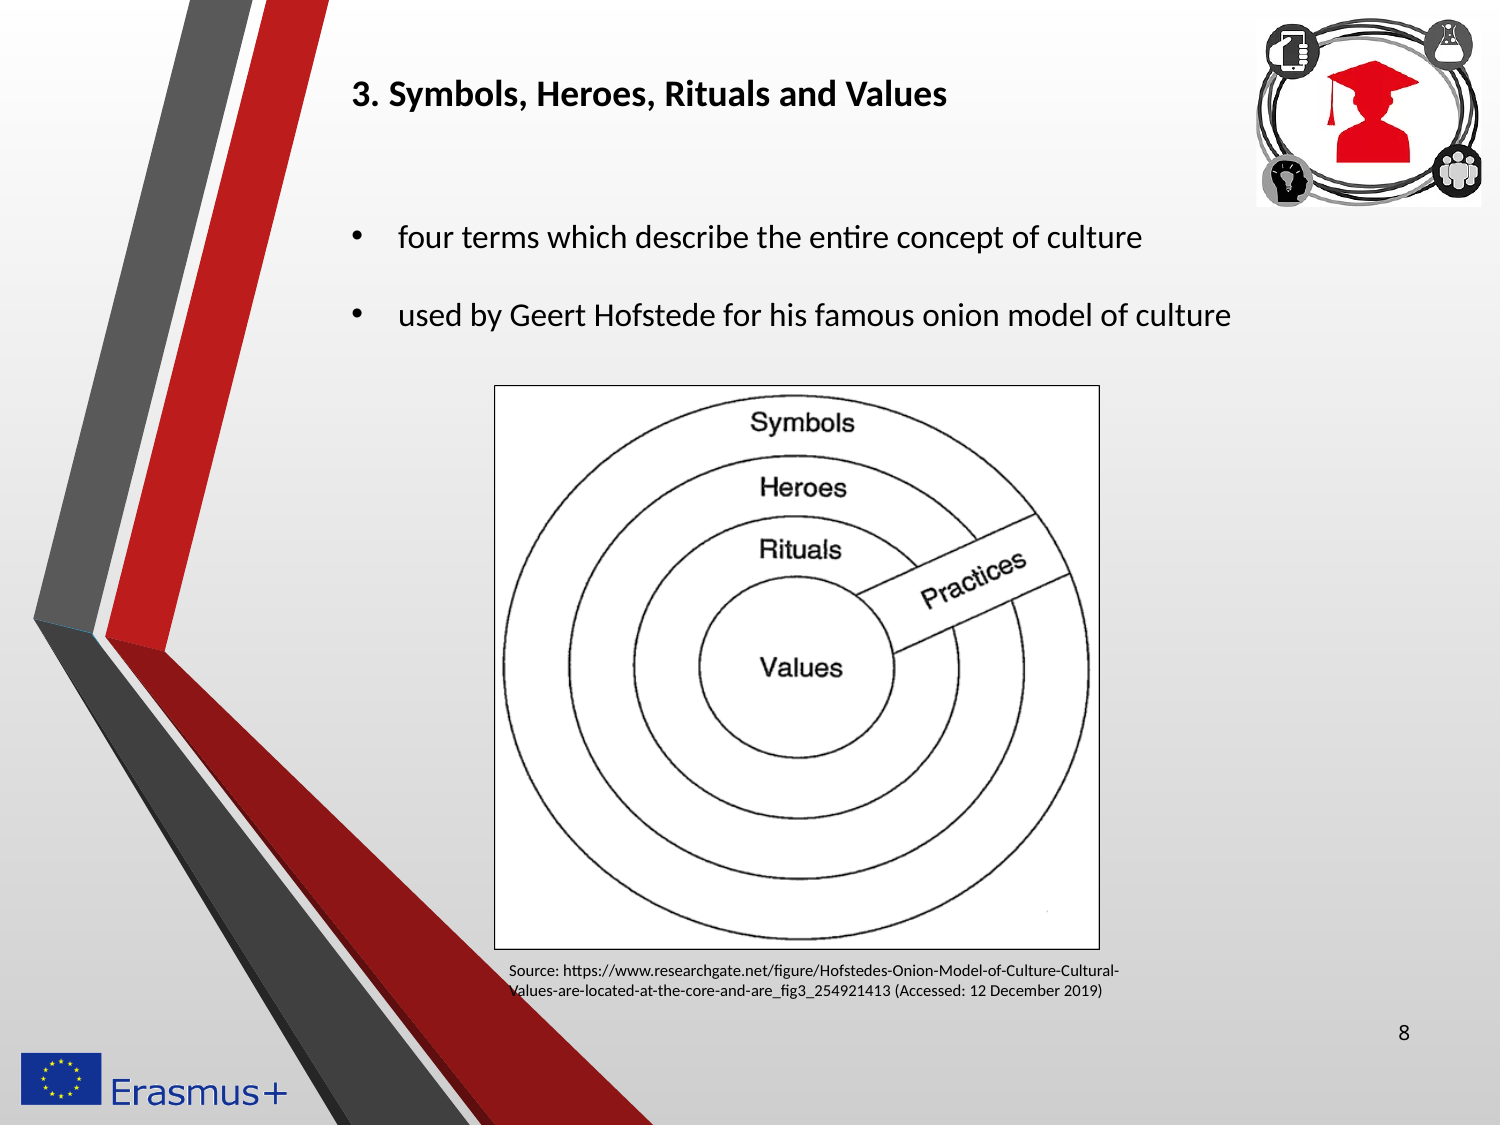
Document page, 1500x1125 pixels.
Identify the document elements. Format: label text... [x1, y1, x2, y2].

chart [1257, 19, 1483, 209]
text_box Source: https://www.researchgate.net/figure/Hofstedes-Onion-Model-of-Culture-Cultural-Values-are-located-at-the-core-and-are_fig3_254921413 (Accessed: 12 December 2019) [494, 952, 1152, 1008]
text_box 3. Symbols, Heroes, Rituals and Values [336, 61, 975, 122]
picture [1256, 18, 1482, 207]
slide_number <numer> [1357, 1003, 1425, 1064]
picture [5, 1037, 302, 1120]
picture [494, 385, 1100, 951]
text_box four terms which describe the entire concept of culture used by Geert Hofstede for his famous onion model of culture [336, 208, 1258, 341]
